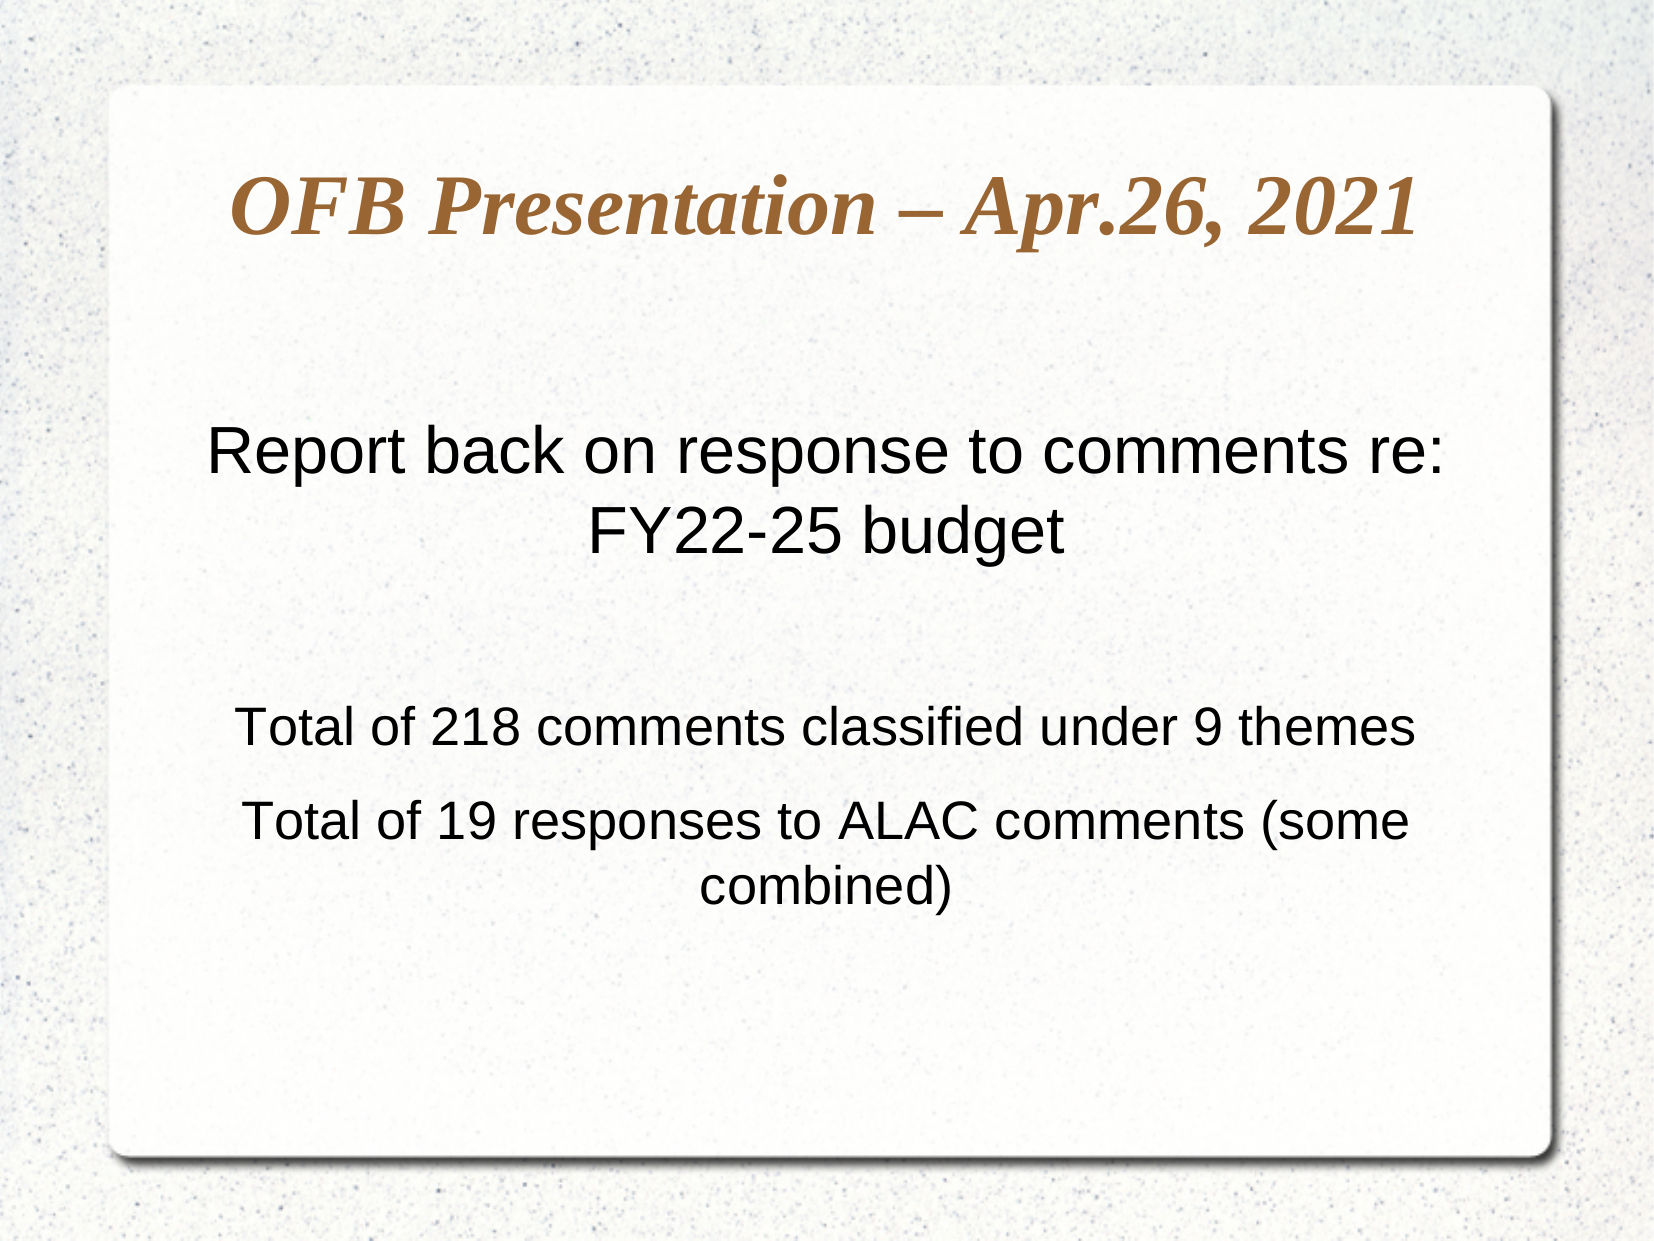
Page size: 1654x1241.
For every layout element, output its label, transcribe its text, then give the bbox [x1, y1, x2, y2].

subtitle Report back on response to comments re: FY22-25 budget Total of 218 comments classified under 9 themes Total of 19 responses to ALAC comments (some combined) [147, 336, 1506, 987]
title OFB Presentation – Apr.26, 2021 [118, 96, 1536, 304]
